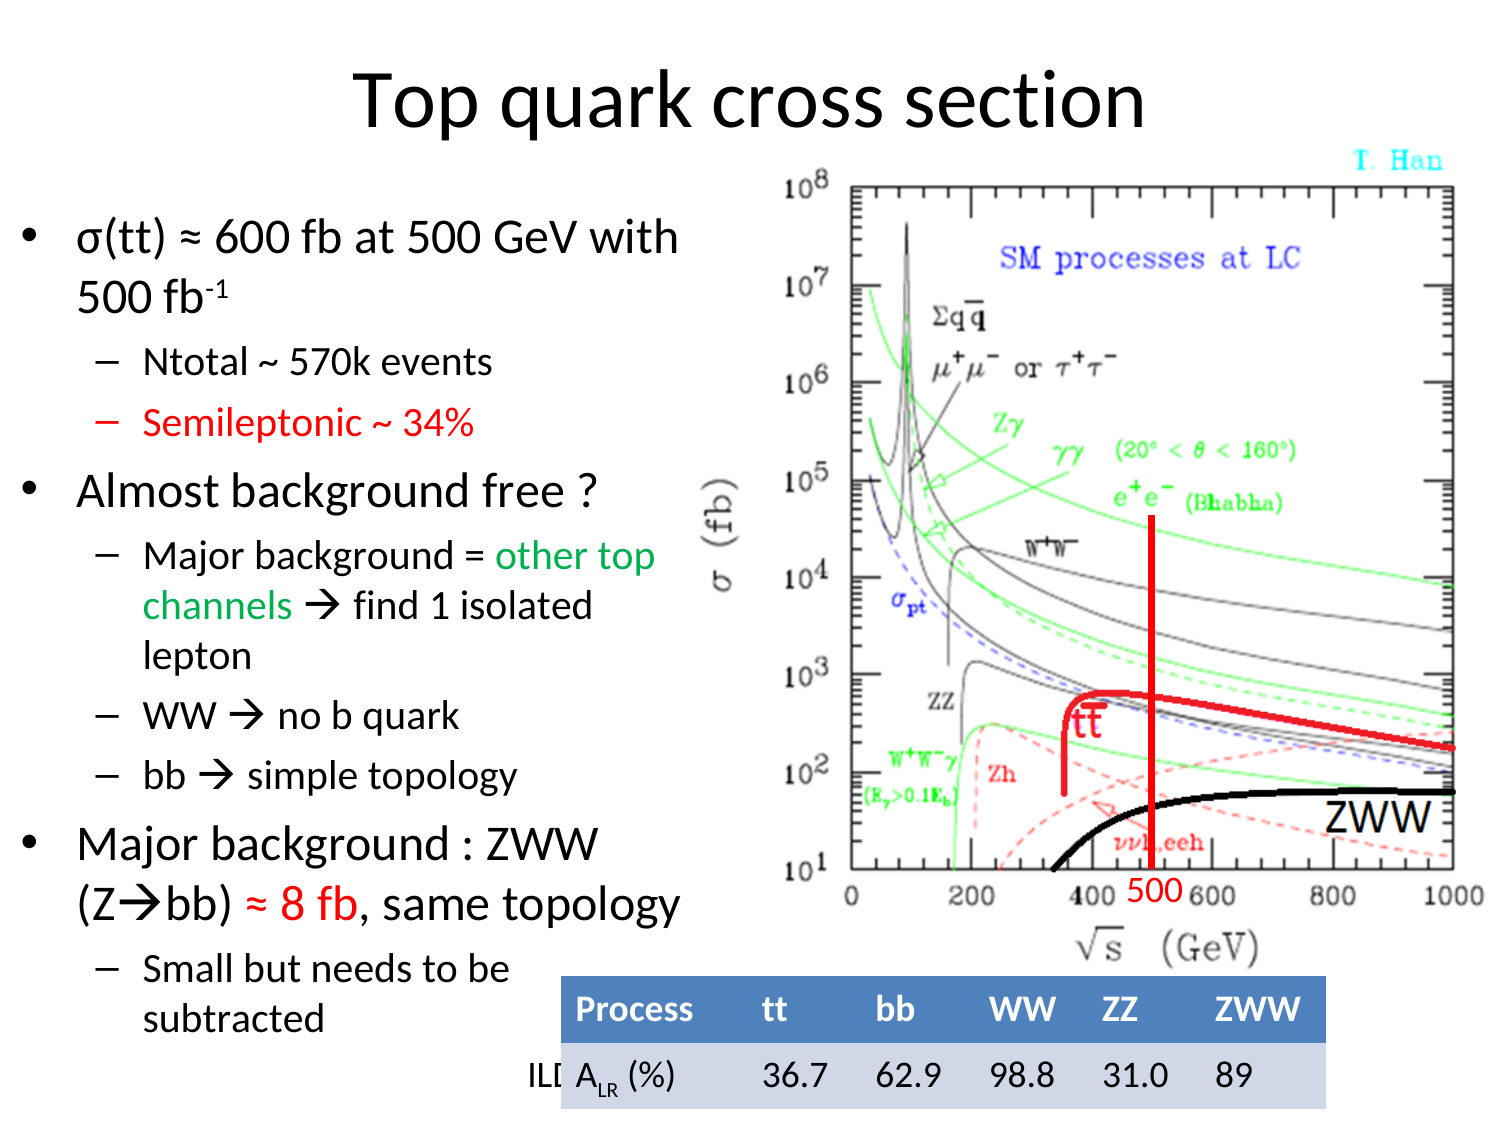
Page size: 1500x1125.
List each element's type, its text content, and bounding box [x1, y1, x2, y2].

table_header ZWW [1201, 976, 1326, 1043]
table_cell 62.9 [861, 1043, 974, 1109]
table_header WW [974, 976, 1087, 1043]
table_cell 31.0 [1087, 1043, 1201, 1109]
table_cell 36.7 [747, 1043, 861, 1109]
table_cell 98.8 [974, 1043, 1087, 1109]
text_box LAL/IFIC/Barcelona [512, 1042, 561, 1103]
text_box [690, 137, 1495, 977]
title Top quark cross section [75, 0, 1426, 188]
list σ(tt) ≈ 600 fb at 500 GeV with 500 fb-1 Ntotal ~ 570k events Semileptonic ~ 34% Almost background free ? Major background = other top channels  find 1 isolated lepton WW  no b quark bb  simple topology Major background : ZWW (Zbb) ≈ 8 fb, same topology Small but needs to be subtracted [5, 196, 715, 1110]
text_box 500 [1111, 857, 1199, 919]
table_header tt [747, 976, 861, 1043]
table_header bb [861, 976, 974, 1043]
table_cell ALR (%) [561, 1043, 747, 1109]
table_cell 89 [1201, 1043, 1326, 1109]
table_header Process [561, 976, 747, 1043]
table_header ZZ [1087, 976, 1201, 1043]
